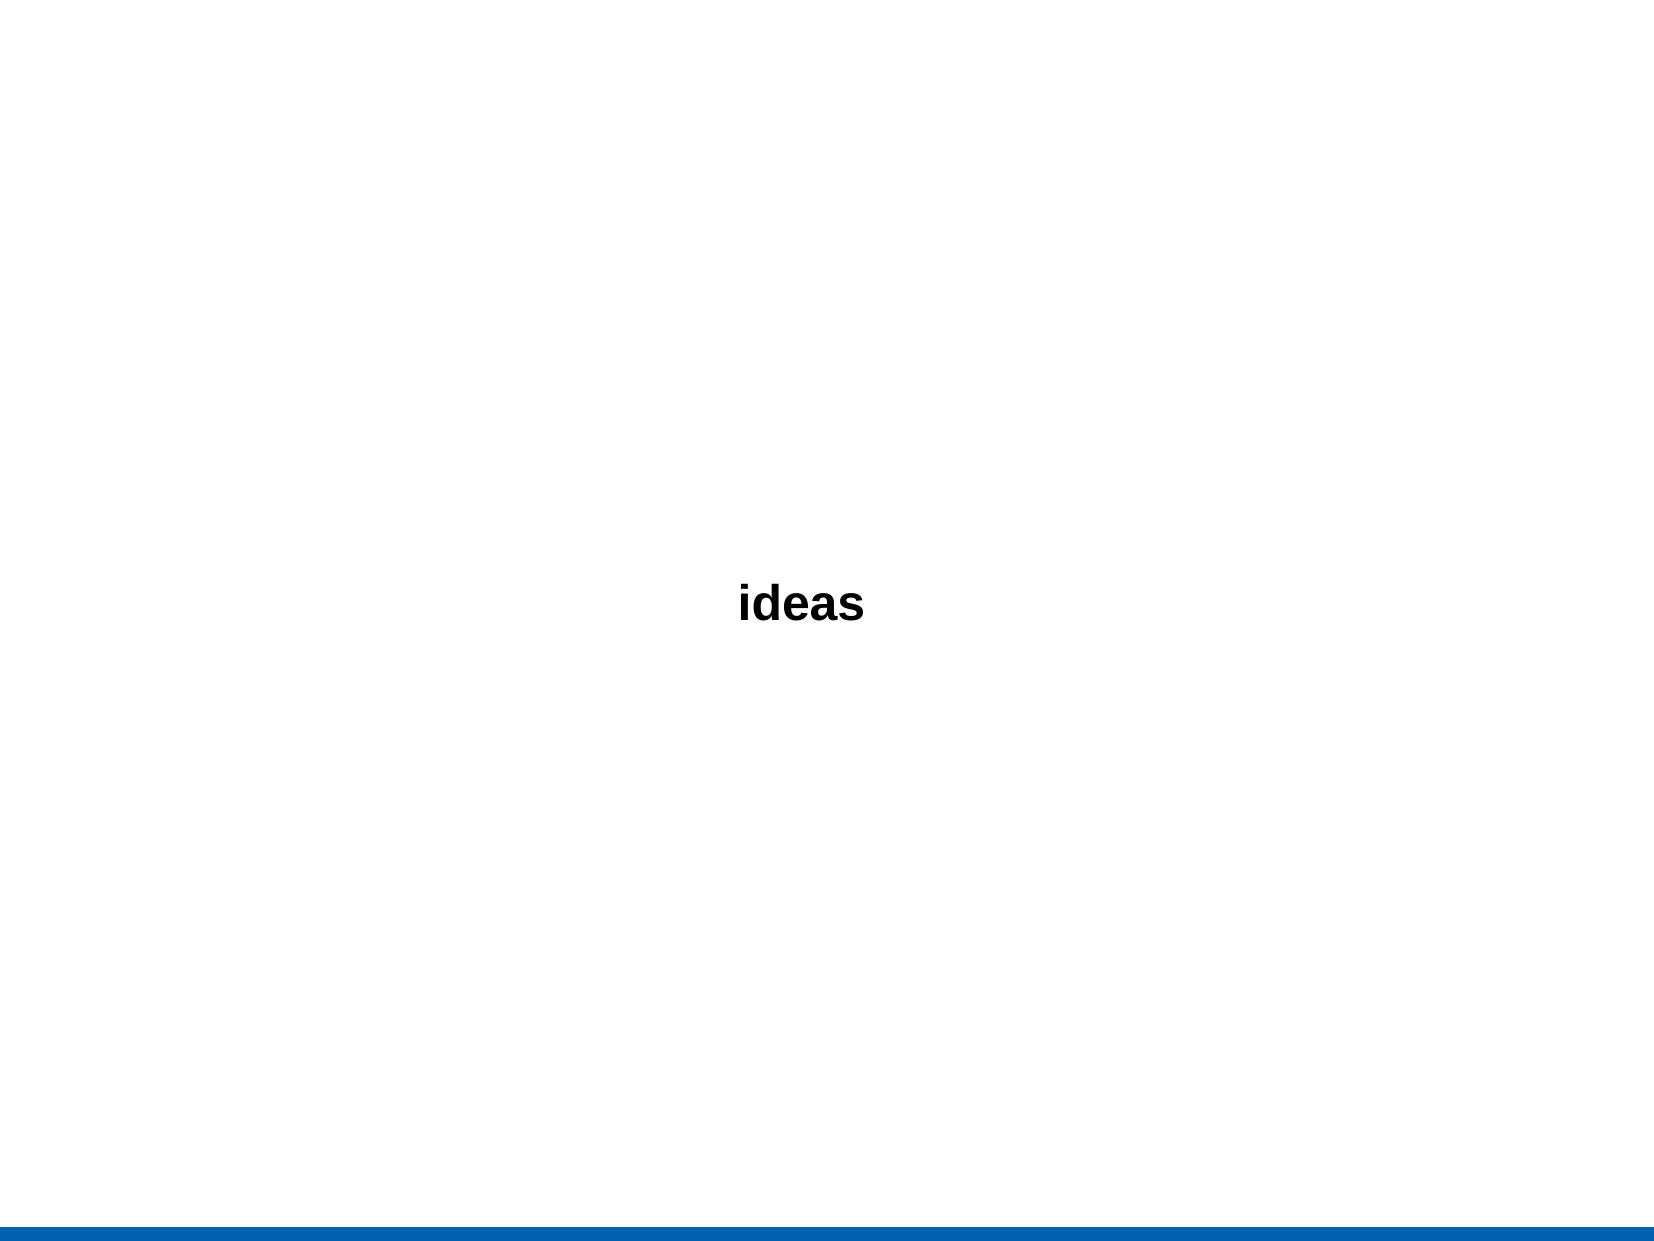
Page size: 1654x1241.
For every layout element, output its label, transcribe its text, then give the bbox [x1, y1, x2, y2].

text_box The Thesis If we do not invest in the ability to harness the ideas of the community, then we incur all of the costs of proprietary software without gaining the primary benefit of free software. [252, 400, 1423, 751]
